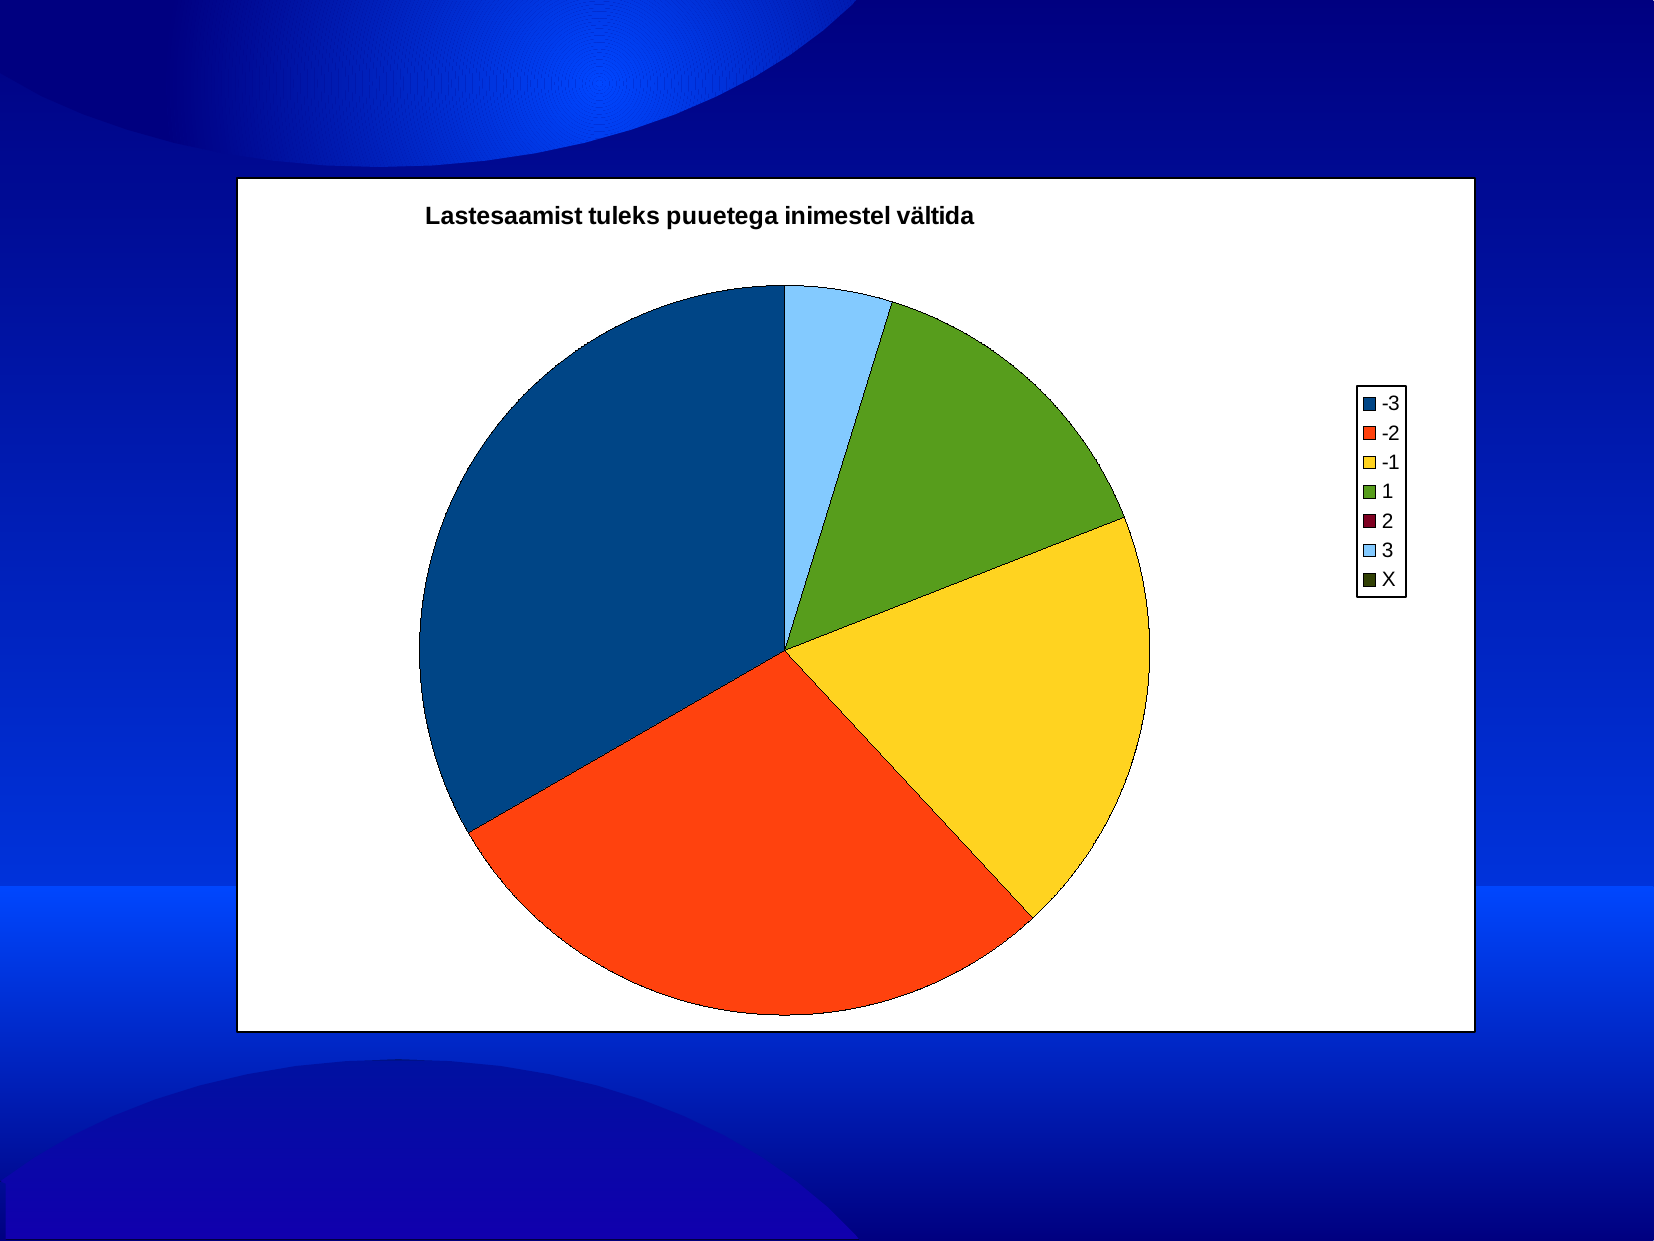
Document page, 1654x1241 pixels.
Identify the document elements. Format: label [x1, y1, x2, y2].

chart [236, 177, 1477, 1034]
